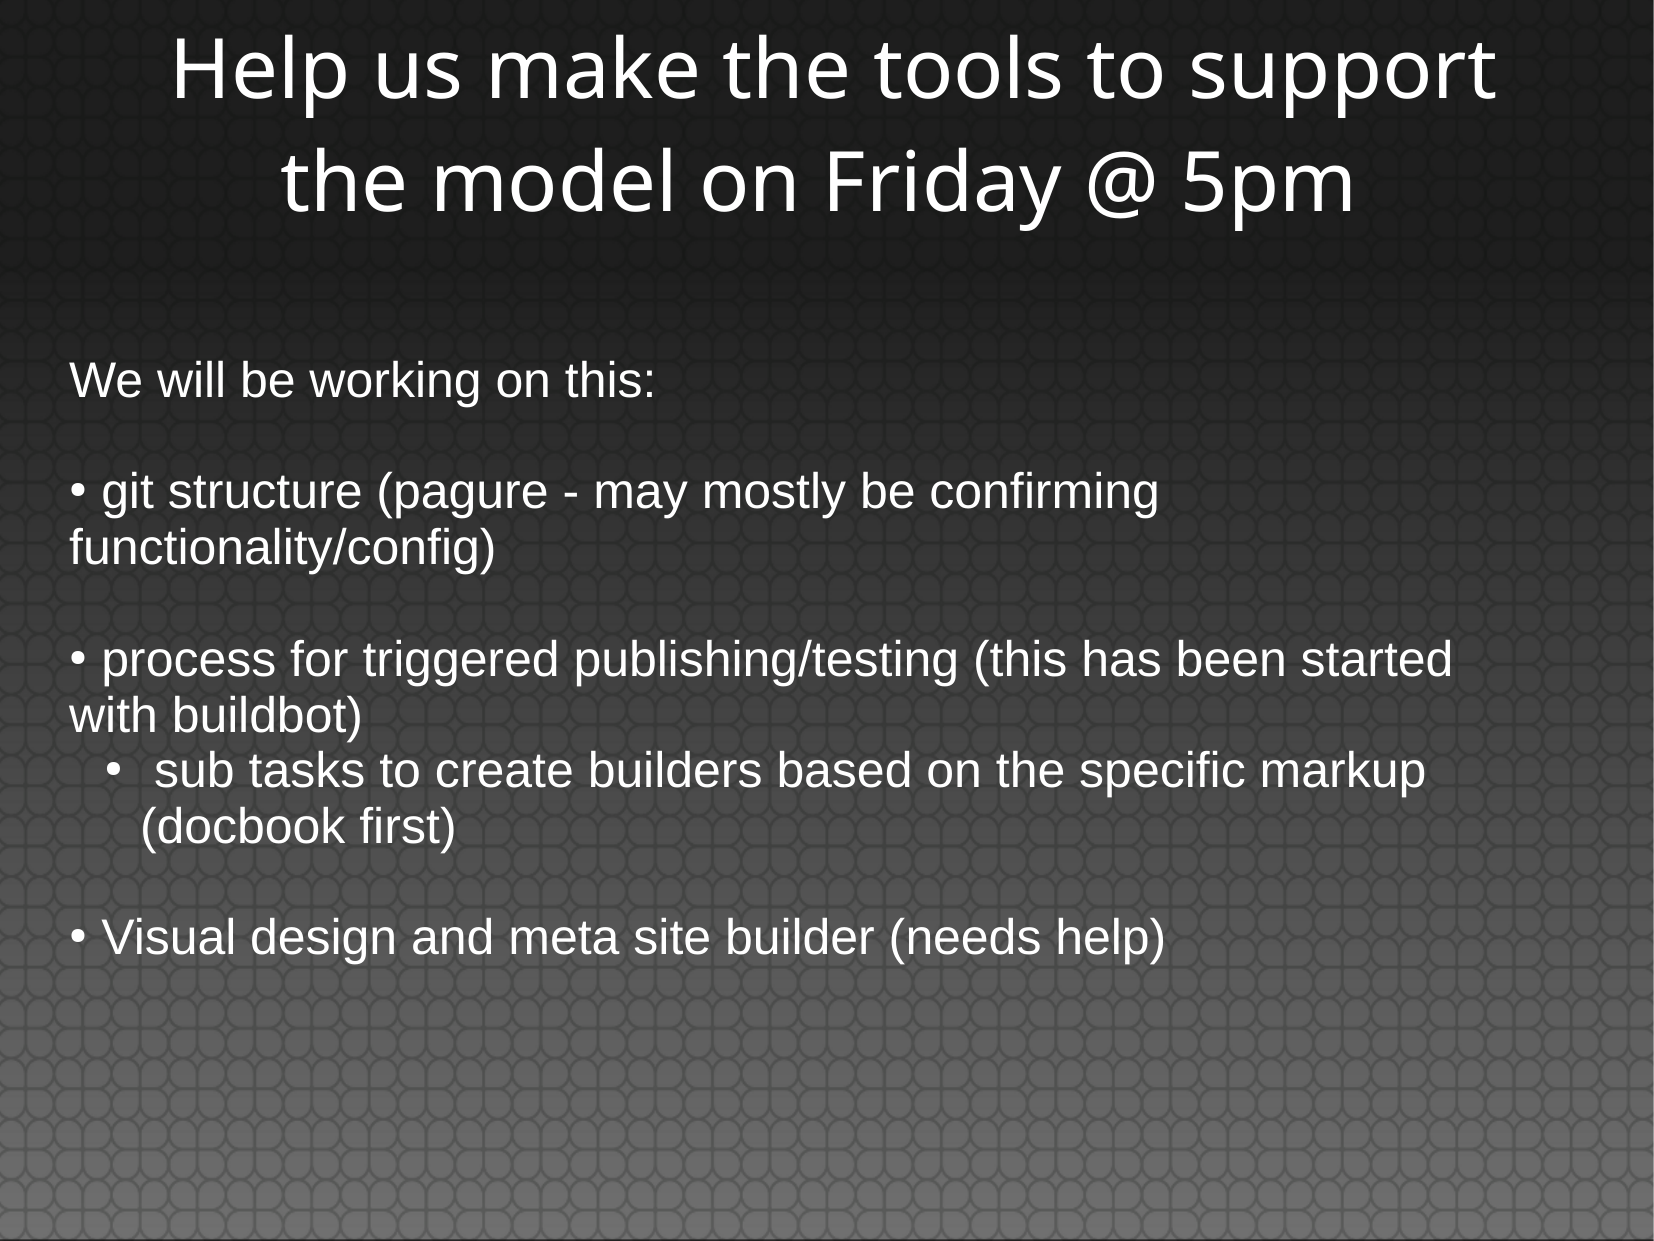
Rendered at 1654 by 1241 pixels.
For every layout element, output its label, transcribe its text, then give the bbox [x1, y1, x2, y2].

subtitle We will be working on this: git structure (pagure - may mostly be confirming functionality/config) process for triggered publishing/testing (this has been started with buildbot) sub tasks to create builders based on the specific markup (docbook first) Visual design and meta site builder (needs help) [69, 249, 1558, 1069]
title Help us make the tools to support the model on Friday @ 5pm [75, 25, 1564, 220]
picture [0, 0, 1654, 1241]
